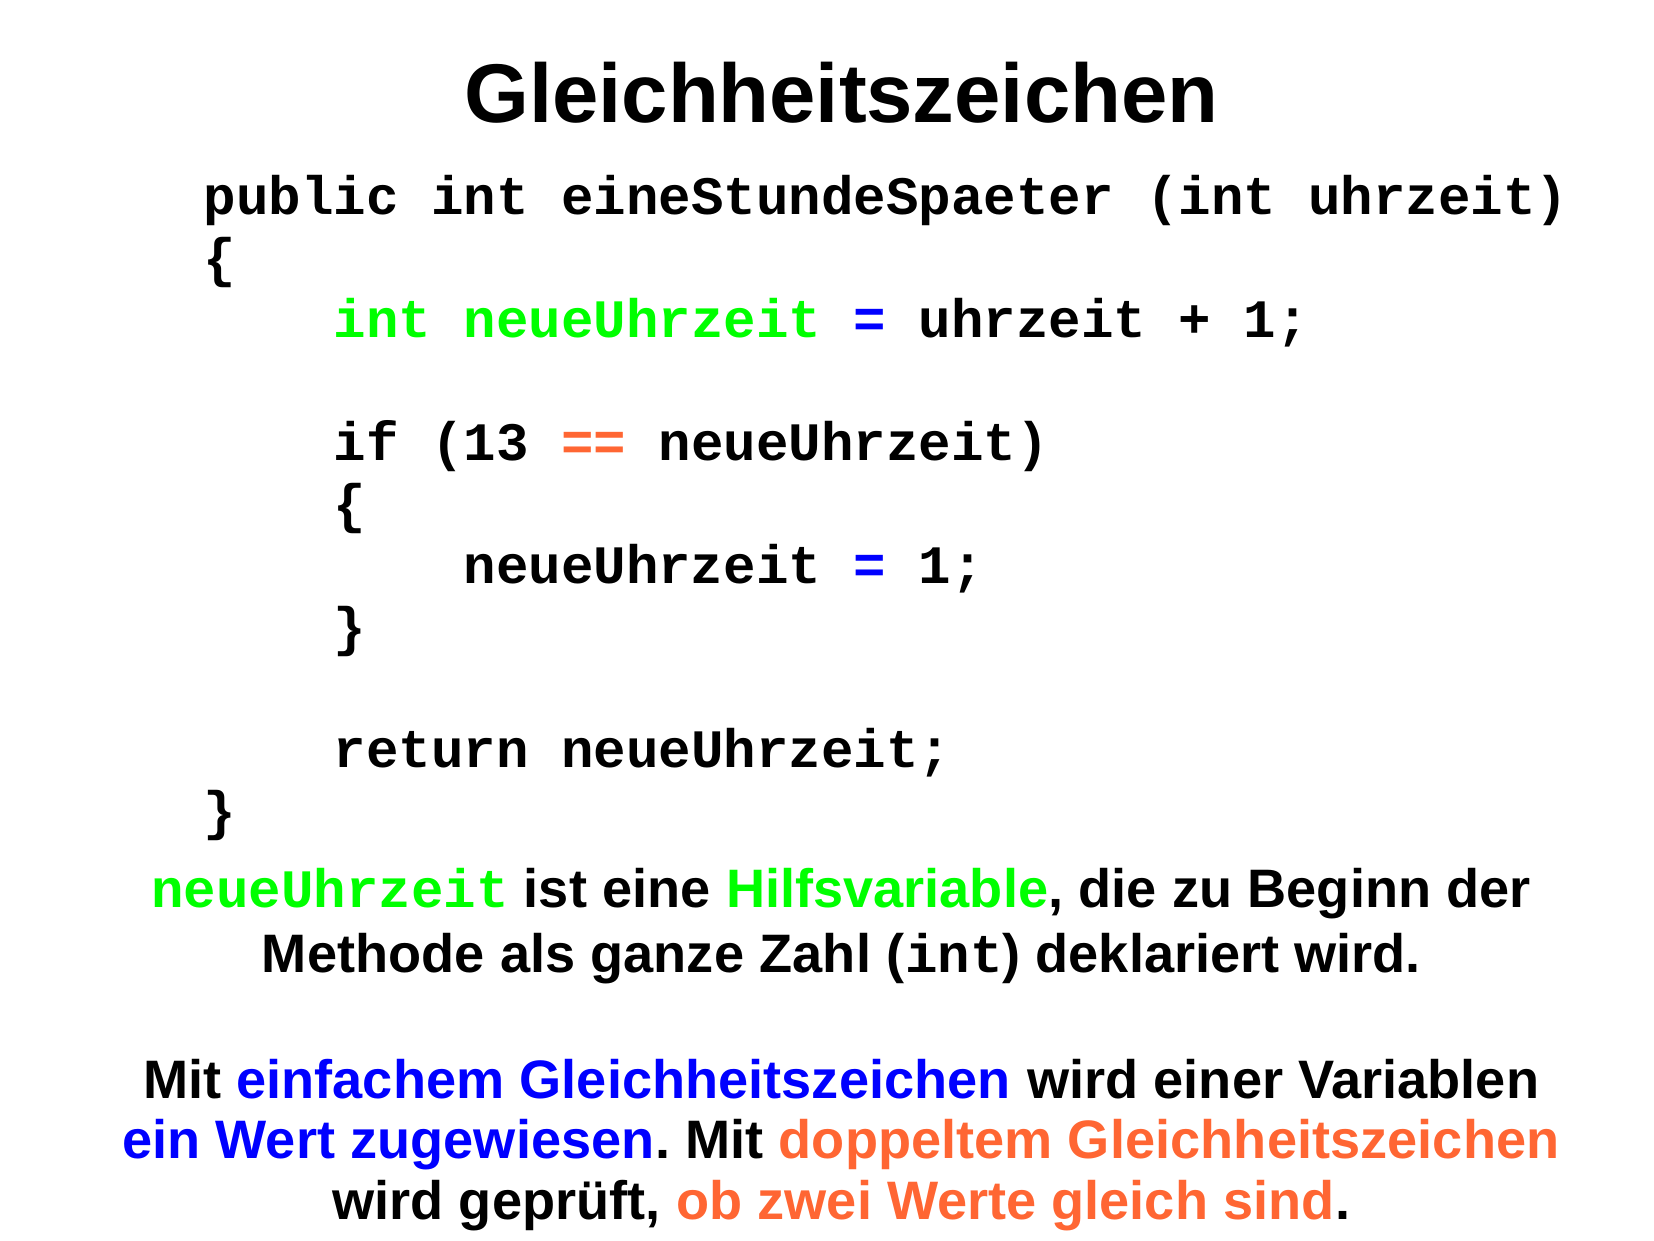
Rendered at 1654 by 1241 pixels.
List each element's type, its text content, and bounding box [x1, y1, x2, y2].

text_box neueUhrzeit ist eine Hilfsvariable, die zu Beginn der Methode als ganze Zahl (int) deklariert wird. Mit einfachem Gleichheitszeichen wird einer Variablen ein Wert zugewiesen. Mit doppeltem Gleichheitszeichen wird geprüft, ob zwei Werte gleich sind. [88, 850, 1595, 1241]
text_box public int eineStundeSpaeter (int uhrzeit) { int neueUhrzeit = uhrzeit + 1; if (13 == neueUhrzeit) { neueUhrzeit = 1; } return neueUhrzeit; } [59, 161, 1625, 857]
text_box Gleichheitszeichen [88, 39, 1595, 148]
